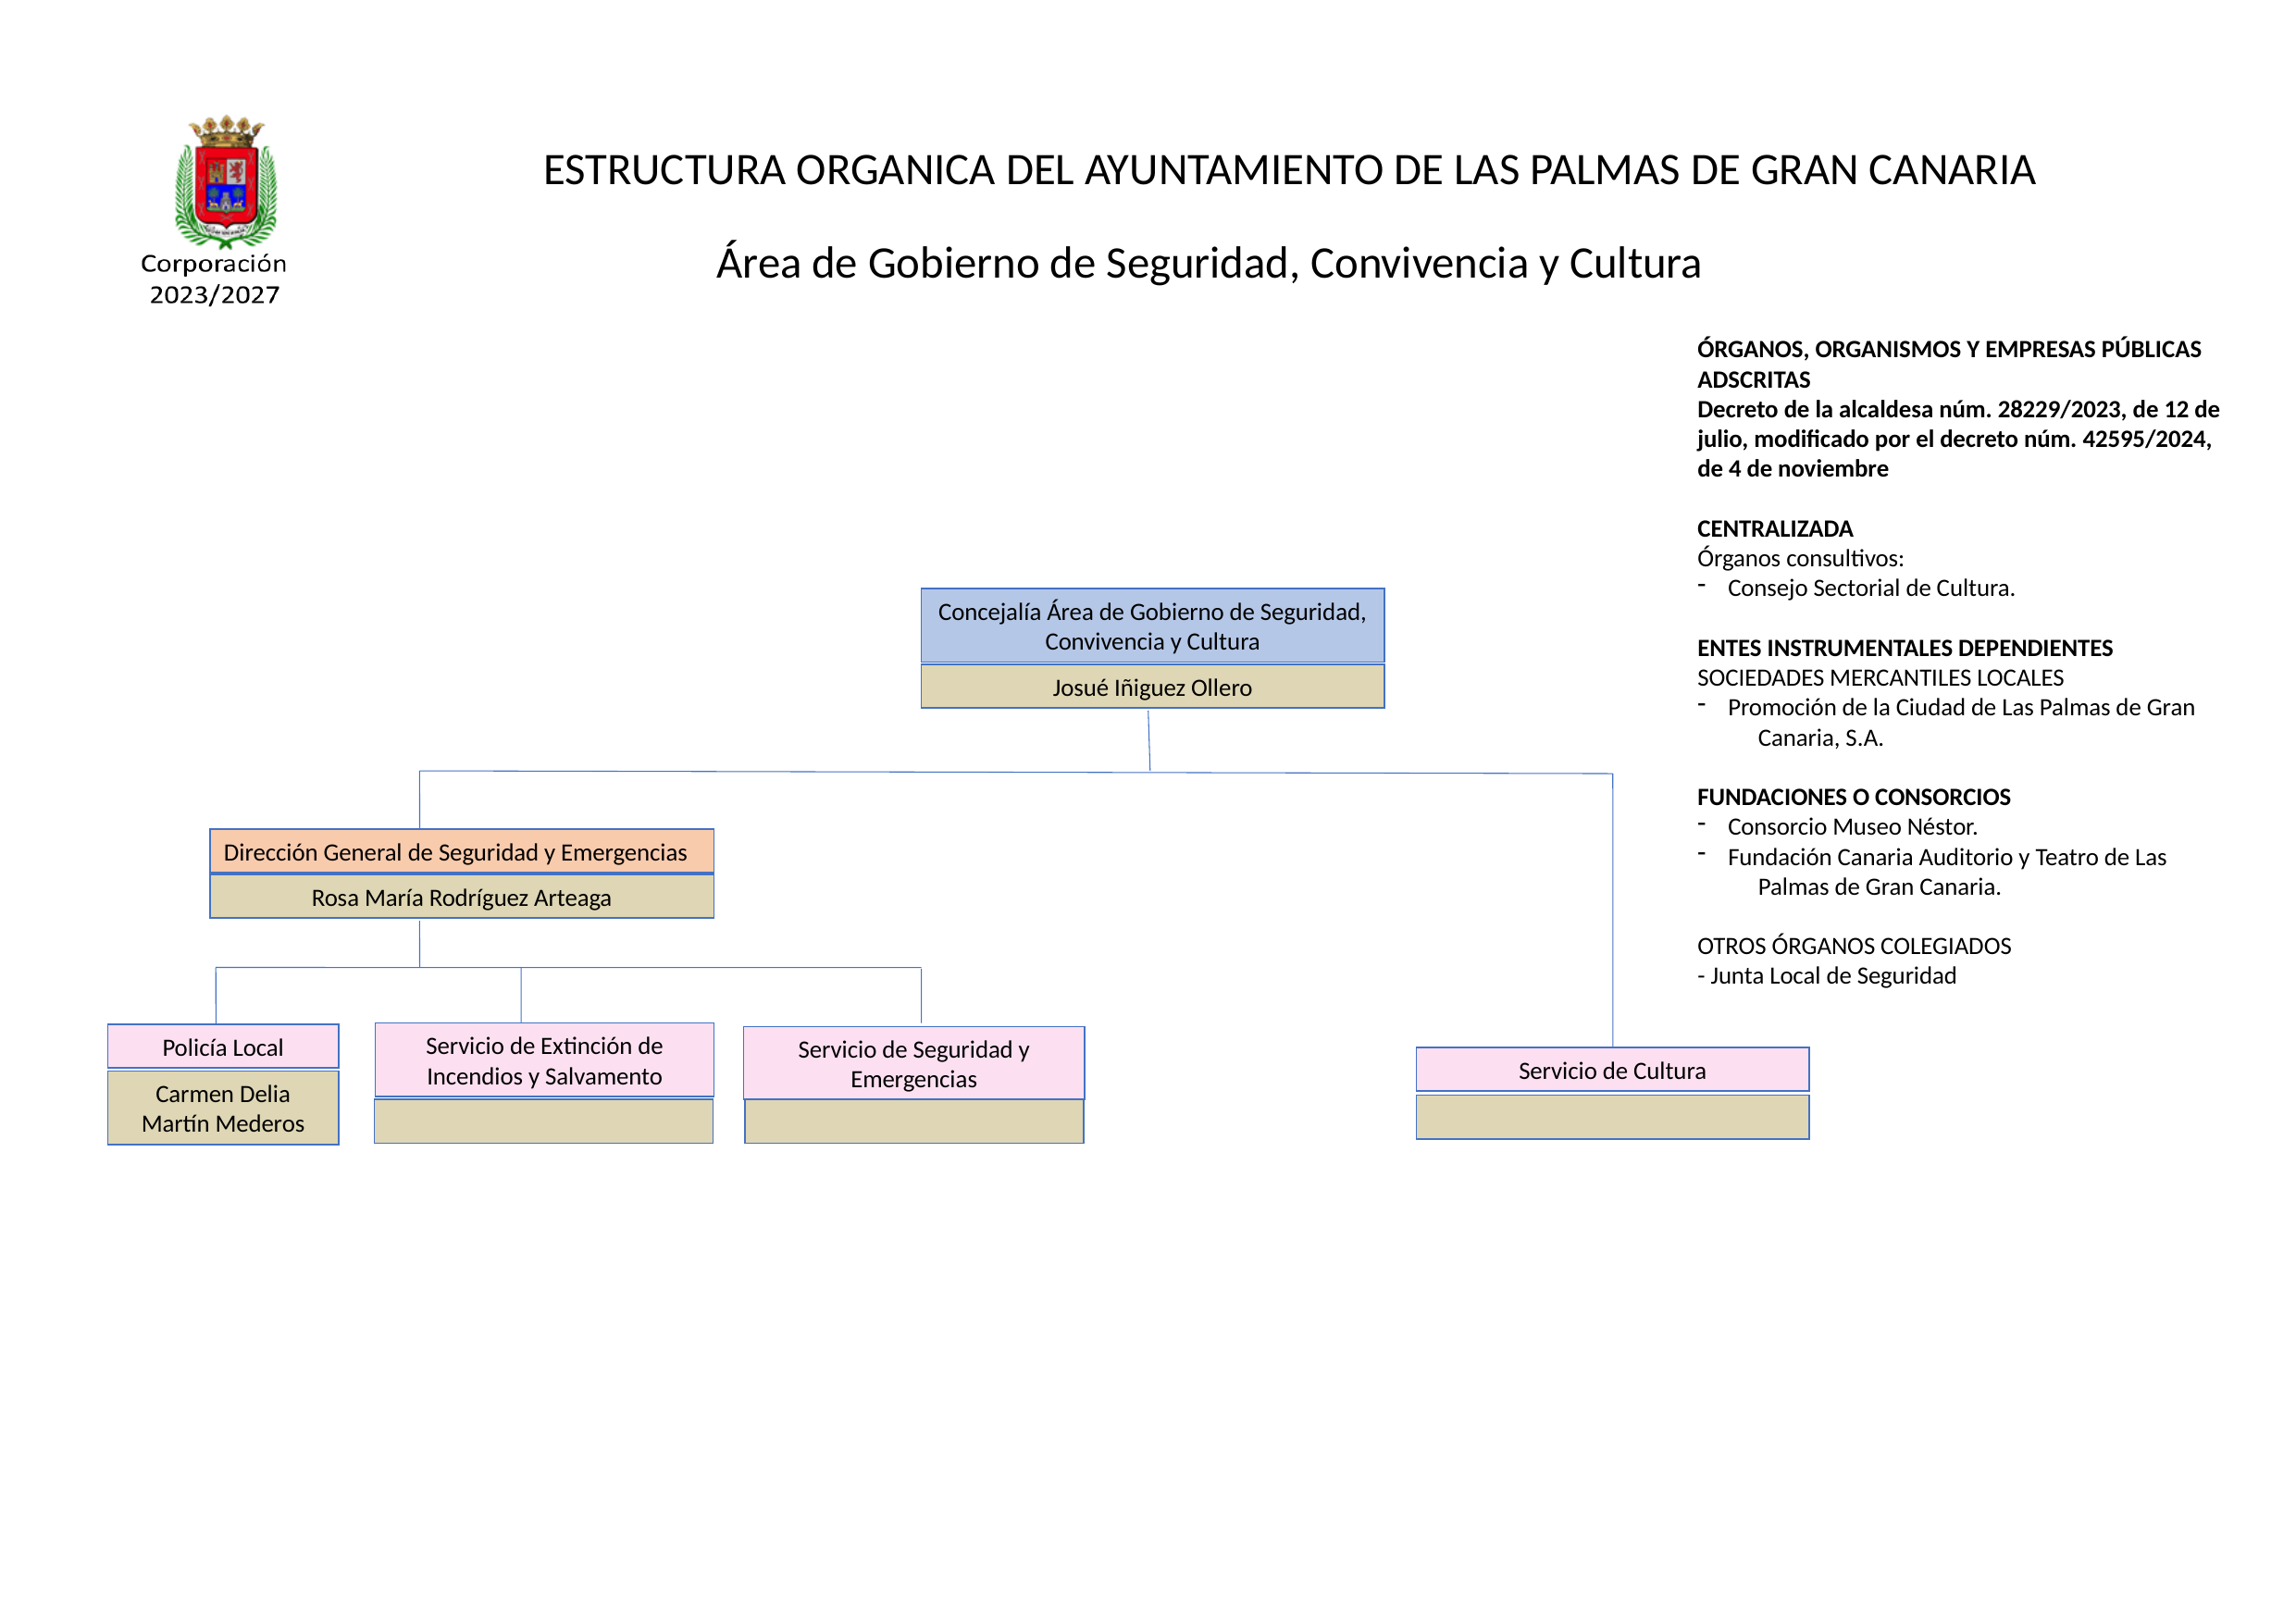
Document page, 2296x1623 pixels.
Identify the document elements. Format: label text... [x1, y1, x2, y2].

text_box Servicio de Extinción de Incendios y Salvamento [376, 1023, 714, 1096]
text_box Policía Local [108, 1024, 339, 1068]
text_box Servicio de Cultura [1417, 1047, 1809, 1091]
text_box Área de Gobierno de Seguridad, Convivencia y Cultura [610, 231, 1810, 310]
text_box Rosa María Rodríguez Arteaga [210, 874, 714, 918]
text_box Carmen Delia Martín Mederos [108, 1071, 339, 1145]
text_box ESTRUCTURA ORGANICA DEL AYUNTAMIENTO DE LAS PALMAS DE GRAN CANARIA [521, 90, 2070, 202]
text_box [1417, 1096, 1809, 1139]
text_box Servicio de Seguridad y Emergencias [744, 1026, 1085, 1100]
text_box [745, 1099, 1084, 1144]
text_box [375, 1099, 713, 1144]
text_box ÓRGANOS, ORGANISMOS Y EMPRESAS PÚBLICAS ADSCRITAS Decreto de la alcaldesa núm. 28229/2023, de 12 de julio, modificado por el decreto núm. 42595/2024, de 4 de noviembre CENTRALIZADA Órganos consultivos: Consejo Sectorial de Cultura. ENTES INSTRUMENTALES DEPENDIENTES SOCIEDADES MERCANTILES LOCALES Promoción de la Ciudad de Las Palmas de Gran Canaria, S.A. FUNDACIONES O CONSORCIOS Consorcio Museo Néstor. Fundación Canaria Auditorio y Teatro de Las Palmas de Gran Canaria. OTROS ÓRGANOS COLEGIADOS - Junta Local de Seguridad [1682, 325, 2242, 997]
text_box Concejalía Área de Gobierno de Seguridad, Convivencia y Cultura [922, 588, 1384, 663]
text_box Josué Iñiguez Ollero [922, 664, 1384, 708]
text_box Dirección General de Seguridad y Emergencias [210, 829, 714, 873]
picture [122, 111, 305, 326]
